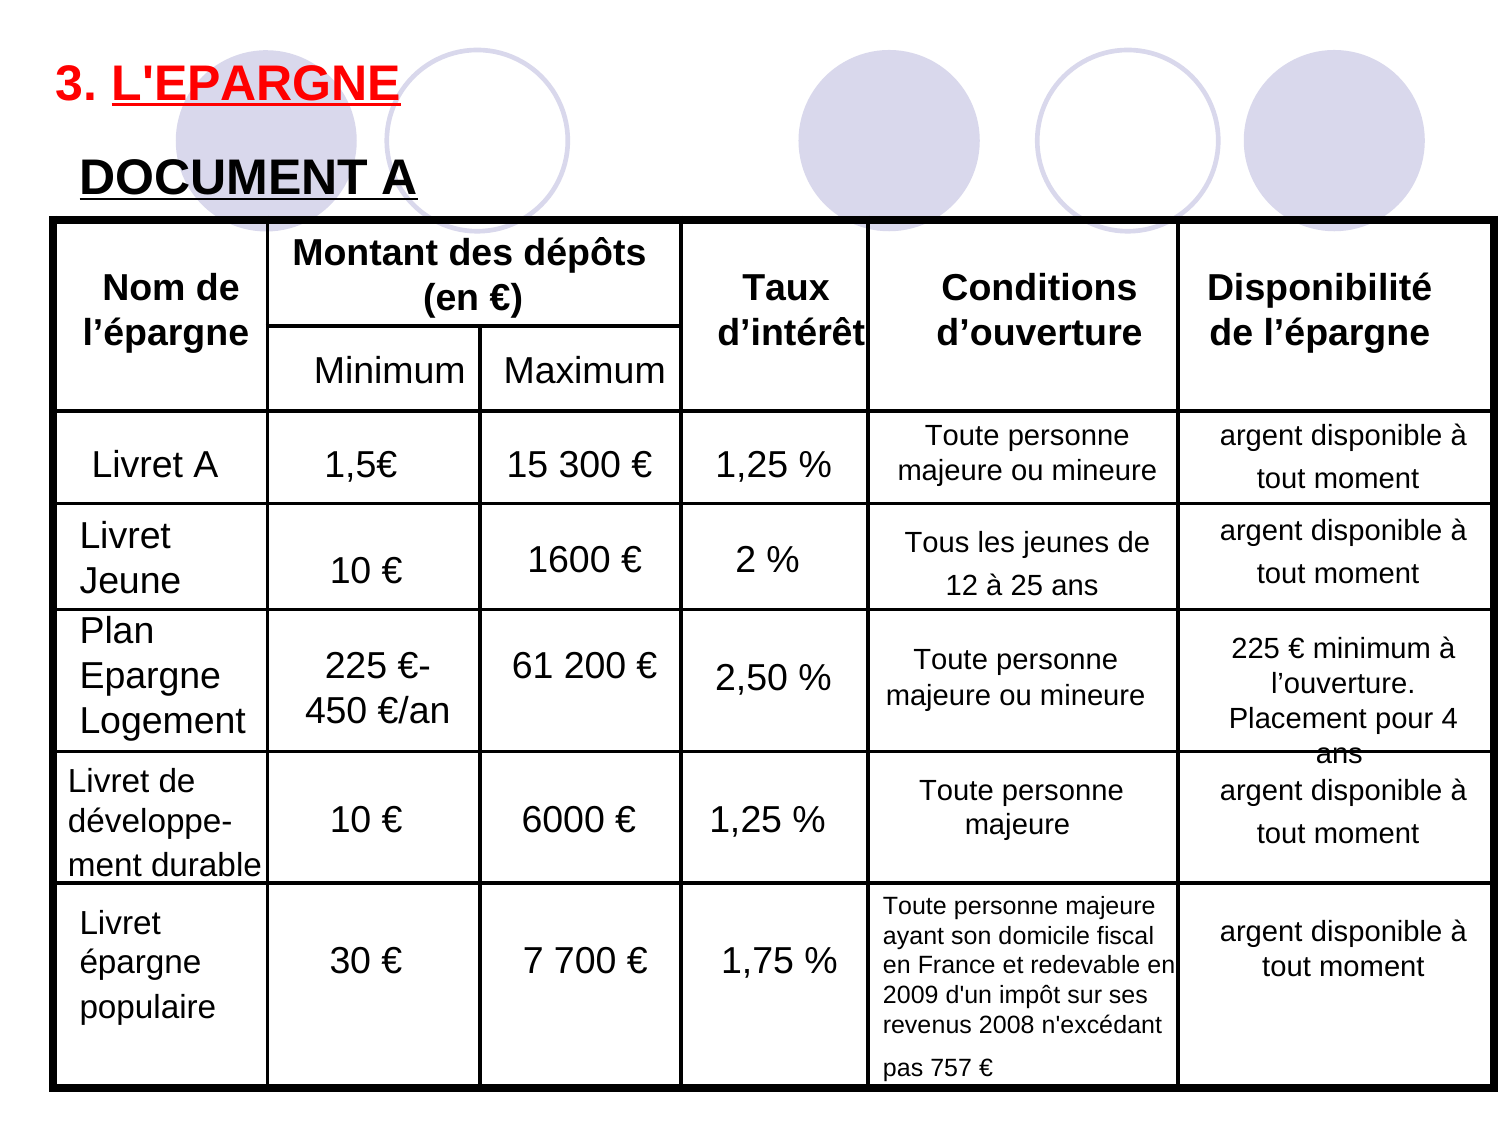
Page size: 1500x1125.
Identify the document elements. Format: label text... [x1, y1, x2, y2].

table_cell [1180, 753, 1490, 881]
text_box DOCUMENT A [64, 137, 561, 213]
table_cell [683, 413, 866, 502]
table_cell [482, 328, 679, 337]
table_header [870, 224, 1176, 409]
table_cell [290, 753, 478, 881]
text_box Toute personne majeure ou mineure [879, 408, 1176, 495]
text_box Plan Epargne Logement [64, 597, 266, 749]
text_box argent disponible à tout moment [1187, 777, 1500, 859]
table_cell [683, 848, 866, 881]
table_cell [1180, 413, 1187, 502]
table_cell [57, 505, 64, 608]
table_cell [243, 505, 266, 597]
table_header [683, 224, 866, 337]
table_cell [870, 413, 1176, 502]
table_cell [1199, 991, 1490, 1084]
table_cell [482, 505, 679, 608]
text_box 2,50 % [679, 645, 868, 706]
table_cell [683, 505, 866, 608]
text_box 10 € [289, 538, 444, 600]
text_box Montant des dépôts (en €) [277, 219, 680, 326]
text_box 1,5€ [301, 432, 432, 493]
text_box 15 300 € [490, 432, 680, 493]
table_cell [1180, 505, 1490, 608]
text_box 30 € [301, 928, 432, 990]
text_box 225 € minimum à l’ouverture. Placement pour 4 ans [1187, 621, 1500, 777]
table_cell [683, 990, 866, 1084]
table_cell [269, 413, 478, 502]
text_box 1,25 % [667, 786, 868, 848]
text_box Livret A [76, 432, 254, 493]
table_cell [482, 753, 679, 786]
text_box 2 % [690, 527, 845, 588]
text_box argent disponible à tout moment [1187, 503, 1500, 599]
table_cell [482, 885, 679, 1084]
text_box argent disponible à tout moment [1187, 408, 1500, 503]
table_cell [683, 611, 866, 645]
table_cell [57, 611, 266, 750]
table_header [269, 224, 277, 255]
text_box Maximum [478, 337, 691, 399]
text_box 1600 € [490, 527, 680, 588]
text_box Conditions d’ouverture [903, 255, 1175, 361]
text_box Minimum [277, 337, 478, 399]
text_box Livret de développe-ment durable [53, 751, 290, 892]
table_cell [269, 611, 478, 750]
text_box 6000 € [478, 786, 667, 848]
table_cell [870, 849, 1176, 881]
table_cell [278, 328, 478, 337]
table_cell [57, 413, 266, 502]
table_cell [870, 753, 1176, 763]
table_cell [269, 885, 478, 1084]
text_box Livret épargne populaire [64, 893, 278, 1034]
text_box Toute personne majeure ou mineure [868, 633, 1164, 719]
table_header [57, 224, 266, 409]
text_box Toute personne majeure [868, 763, 1176, 849]
table_cell [1199, 885, 1490, 904]
text_box Disponibilité de l’épargne [1175, 255, 1465, 361]
text_box Nom de l’épargne [64, 255, 278, 361]
table_cell [482, 611, 679, 750]
text_box 1,25 % [690, 432, 857, 493]
table_cell [683, 753, 866, 786]
text_box Toute personne majeure ayant son domicile fiscal en France et redevable en 2009 d'un impôt sur ses revenus 2008 n'excédant pas 757 € [868, 881, 1199, 1092]
text_box 225 €-450 €/an [289, 633, 467, 739]
text_box 7 700 € [501, 928, 679, 990]
table_cell [57, 892, 266, 1084]
text_box Livret Jeune [64, 503, 243, 597]
table_cell [482, 413, 679, 502]
text_box 61 200 € [490, 633, 680, 694]
text_box 1,75 % [679, 928, 868, 990]
table_cell [870, 611, 1176, 750]
table_cell [269, 505, 478, 608]
text_box 10 € [289, 786, 444, 848]
table_cell [482, 848, 679, 881]
text_box 3. L'EPARGNE [41, 42, 750, 119]
text_box argent disponible à tout moment [1187, 904, 1500, 991]
table_cell [1180, 611, 1490, 750]
table_cell [683, 885, 866, 928]
table_header [1180, 224, 1490, 409]
text_box Taux d’intérêt [690, 255, 892, 361]
table_cell [683, 706, 866, 750]
text_box Tous les jeunes de 12 à 25 ans [879, 515, 1176, 611]
table_cell [870, 505, 1176, 608]
table_cell [269, 361, 478, 409]
table_header [683, 361, 866, 409]
table_cell [482, 399, 679, 409]
